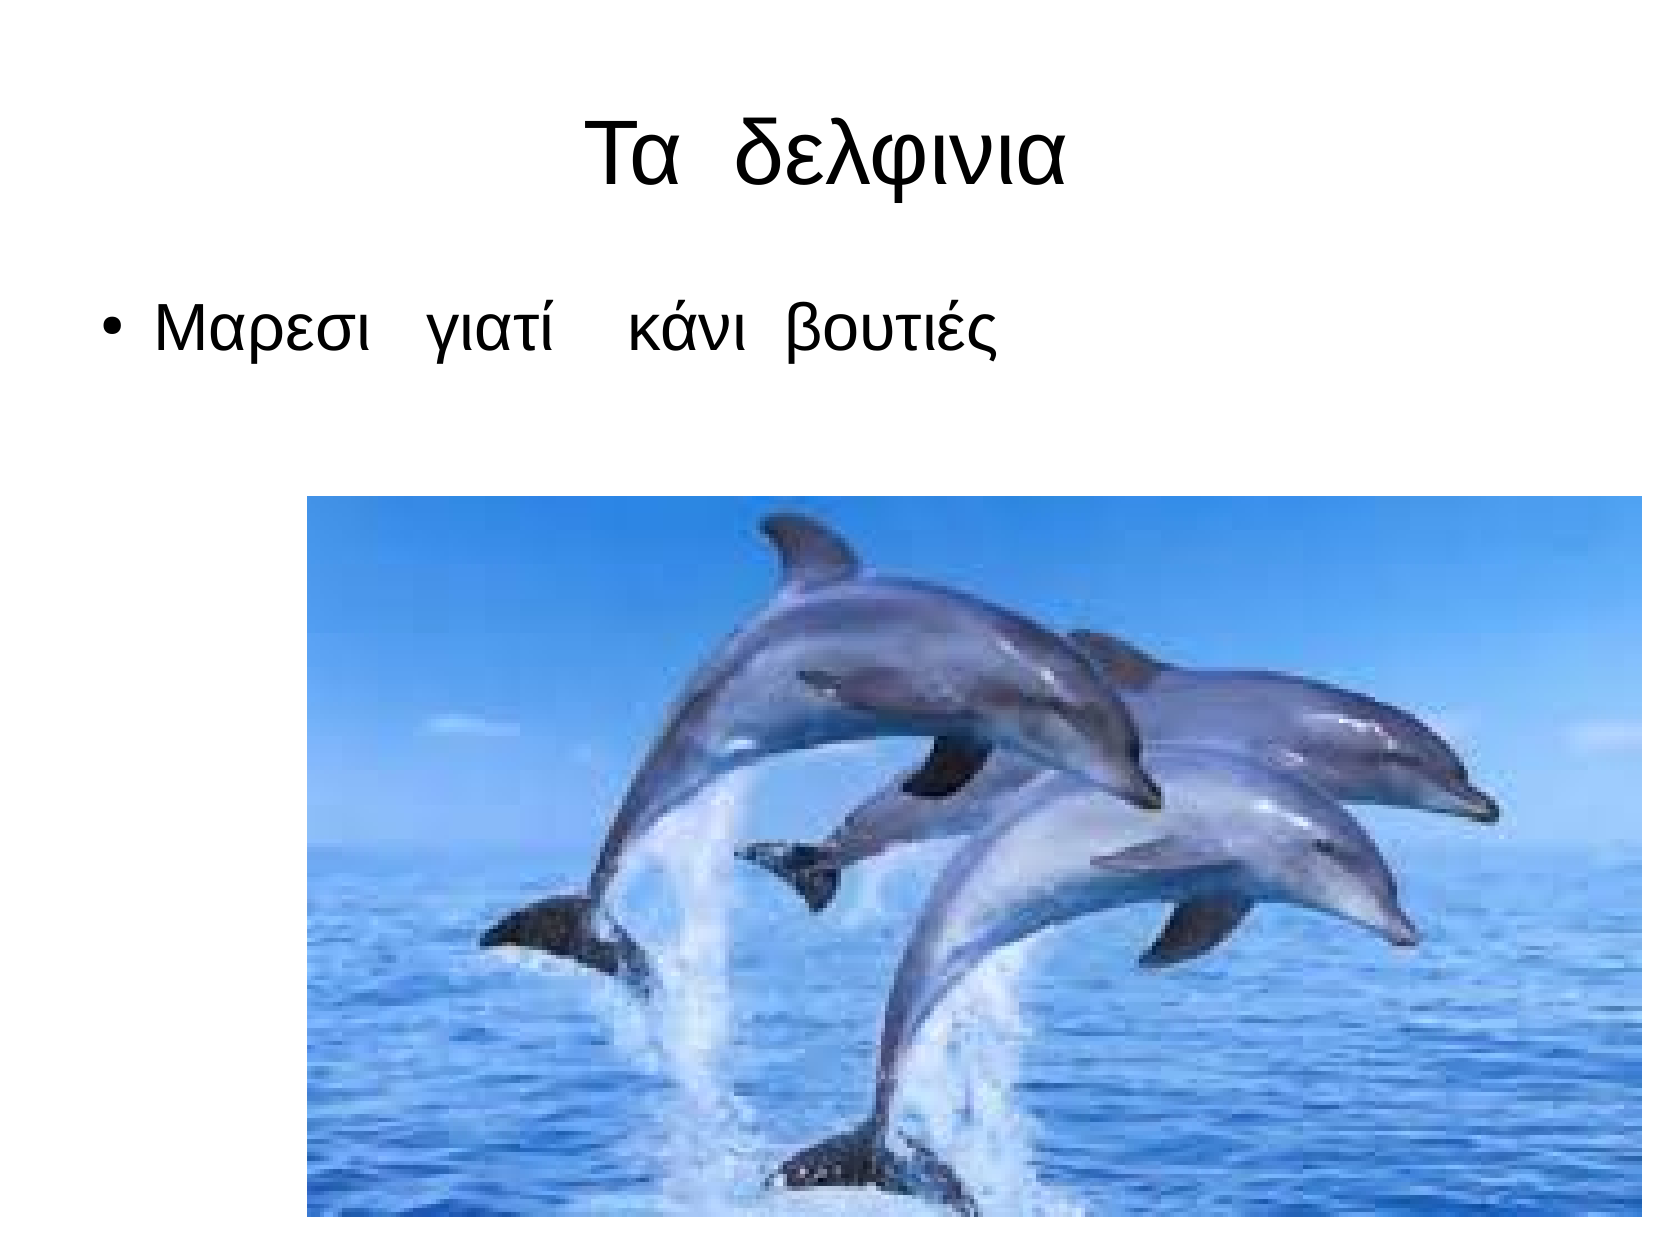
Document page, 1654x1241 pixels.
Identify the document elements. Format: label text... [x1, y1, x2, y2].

list Μαρεσι γιατί κάνι βουτιές [82, 290, 1571, 1109]
picture [307, 496, 1642, 1217]
title Τα δελφινια [82, 49, 1571, 257]
